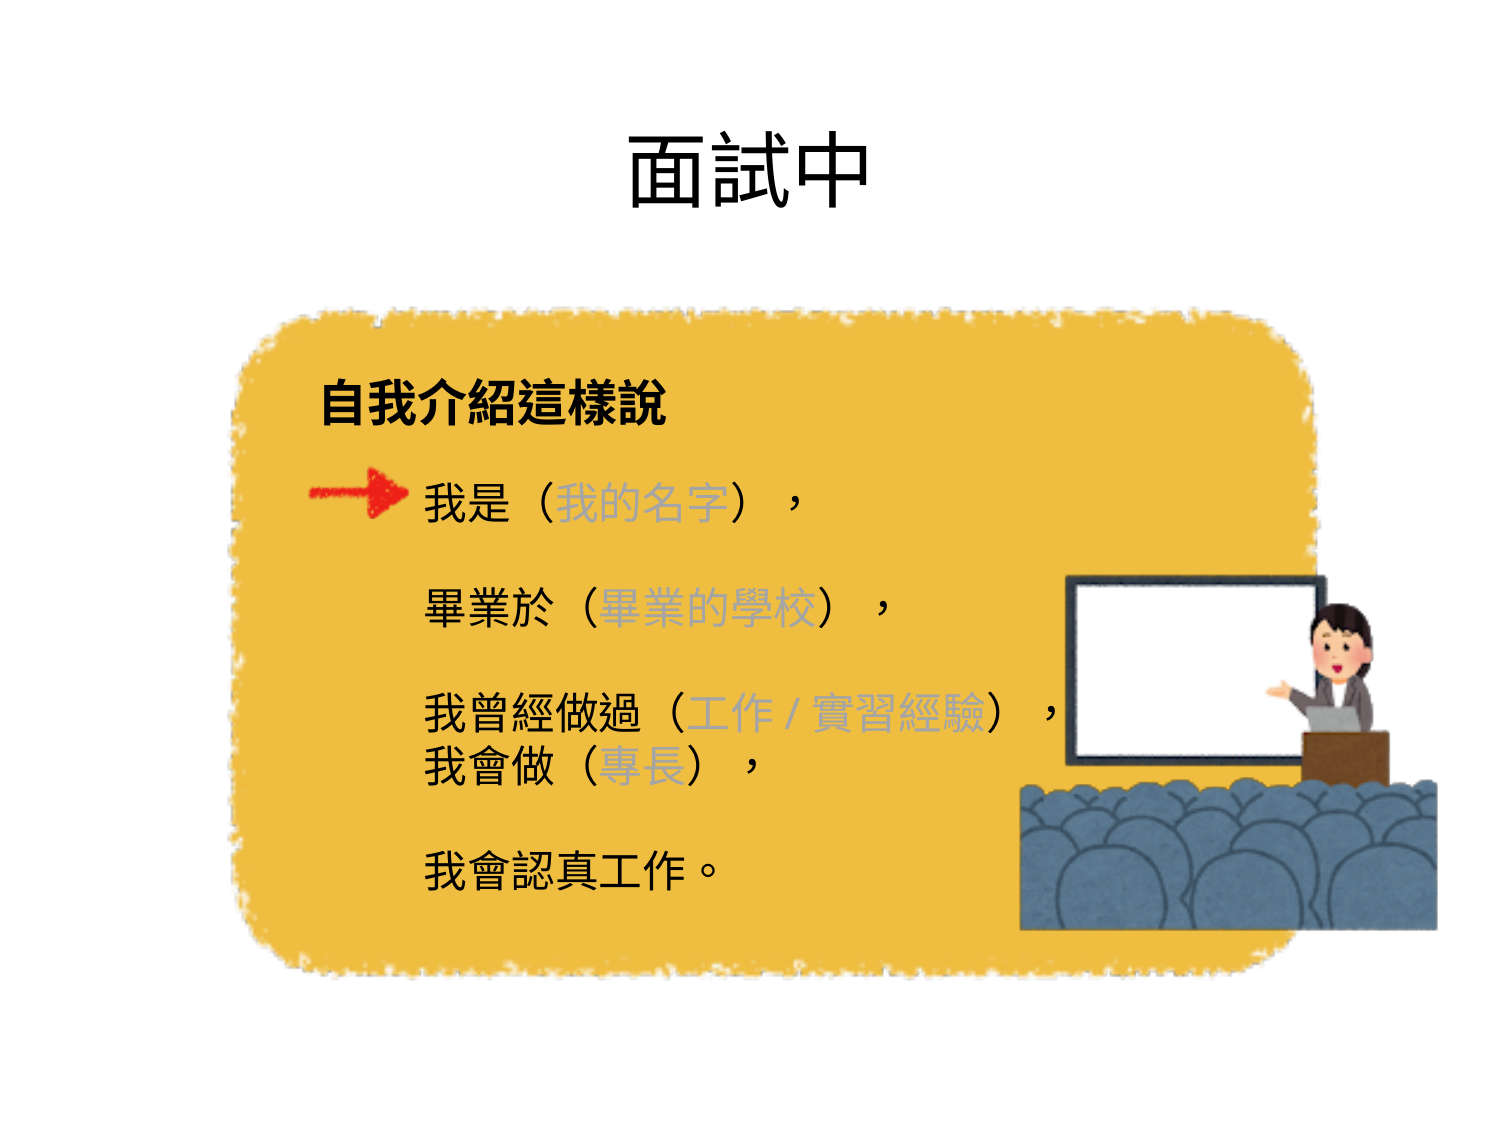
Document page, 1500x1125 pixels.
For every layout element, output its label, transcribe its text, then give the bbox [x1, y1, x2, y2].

title 面試中 [103, 59, 1397, 278]
picture [226, 305, 1445, 985]
text_box 自我介紹這樣說 [302, 364, 683, 440]
text_box 我是（我的名字）， 畢業於（畢業的學校）， 我曾經做過（工作/實習經驗）， 我會做（專長）， 我會認真工作。 [409, 468, 1410, 904]
